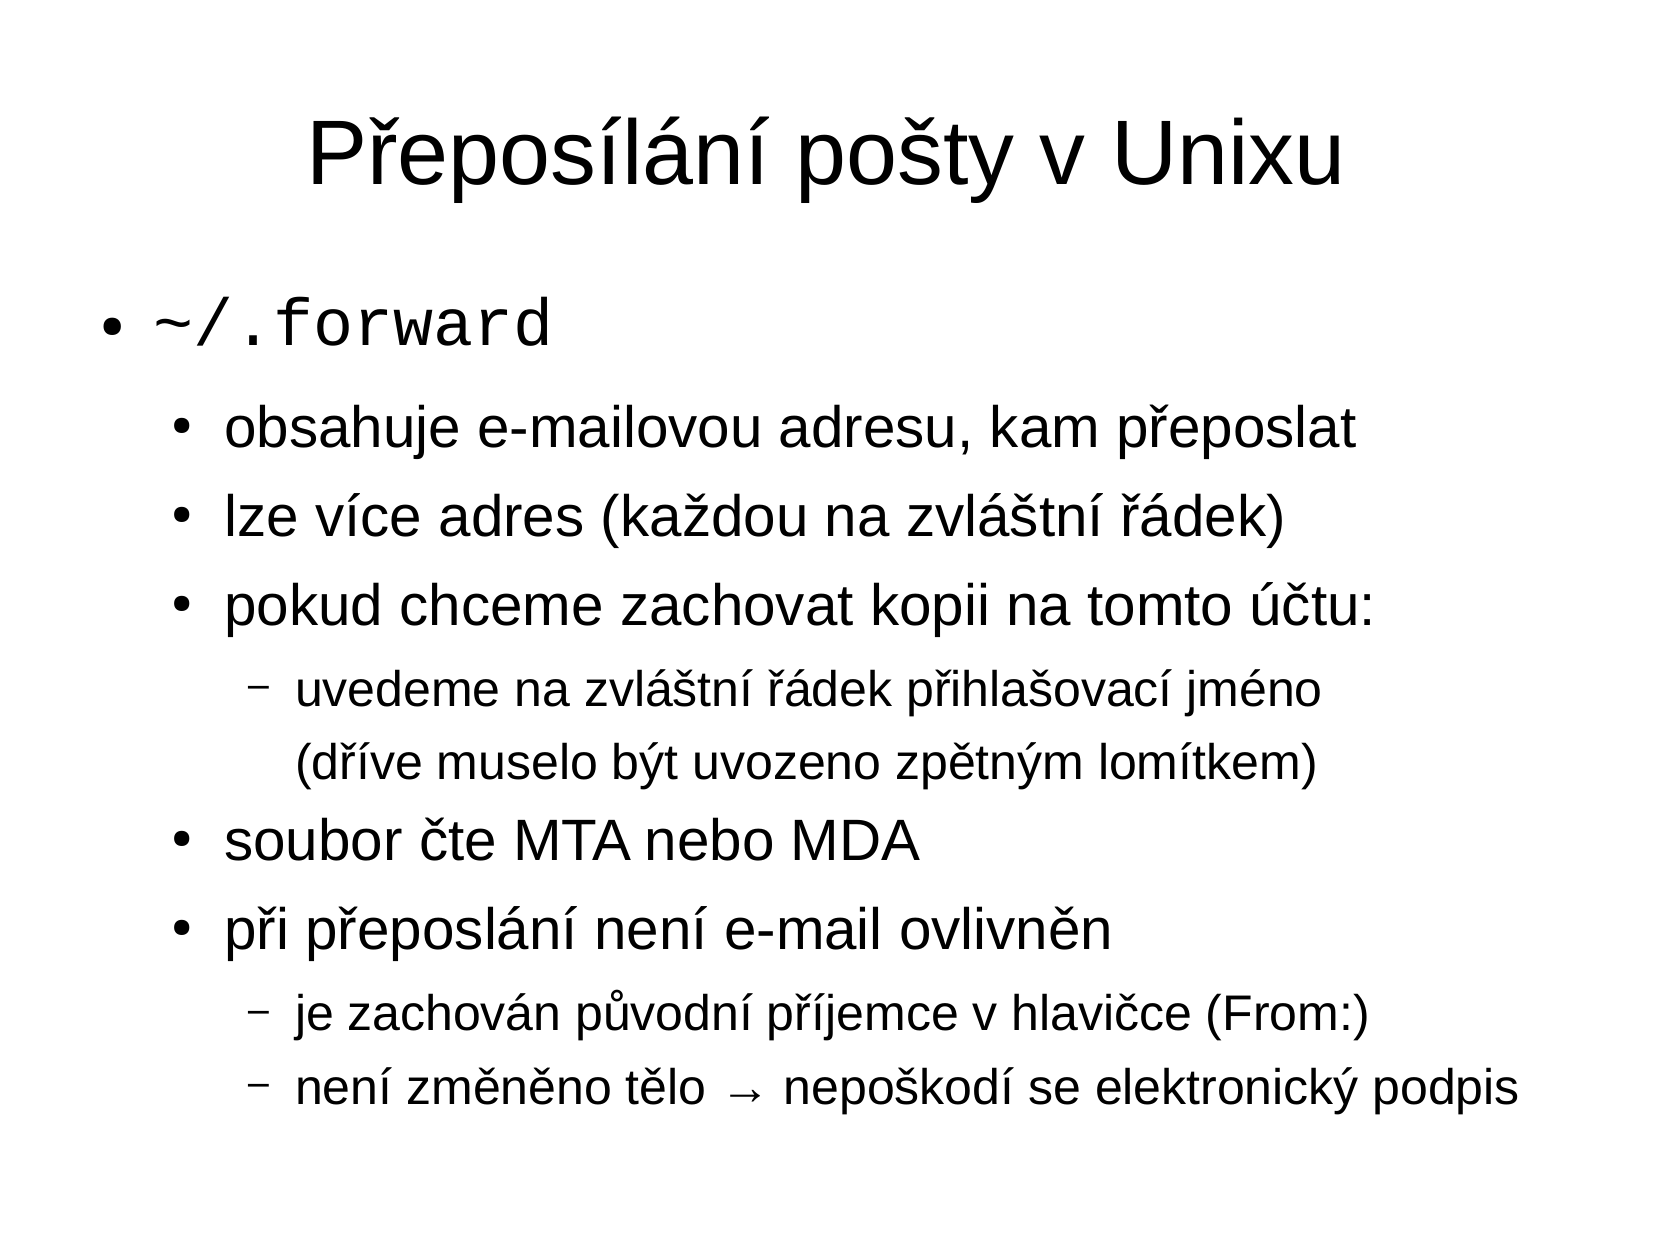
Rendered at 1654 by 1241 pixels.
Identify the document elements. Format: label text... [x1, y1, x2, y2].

title Přeposílání pošty v Unixu [82, 49, 1571, 257]
list ~/.forward obsahuje e-mailovou adresu, kam přeposlat lze více adres (každou na zvláštní řádek) pokud chceme zachovat kopii na tomto účtu: uvedeme na zvláštní řádek přihlašovací jméno (dříve muselo být uvozeno zpětným lomítkem) soubor čte MTA nebo MDA při přeposlání není e-mail ovlivněn je zachován původní příjemce v hlavičce (From:) není změněno tělo → nepoškodí se elektronický podpis [82, 290, 1571, 1115]
